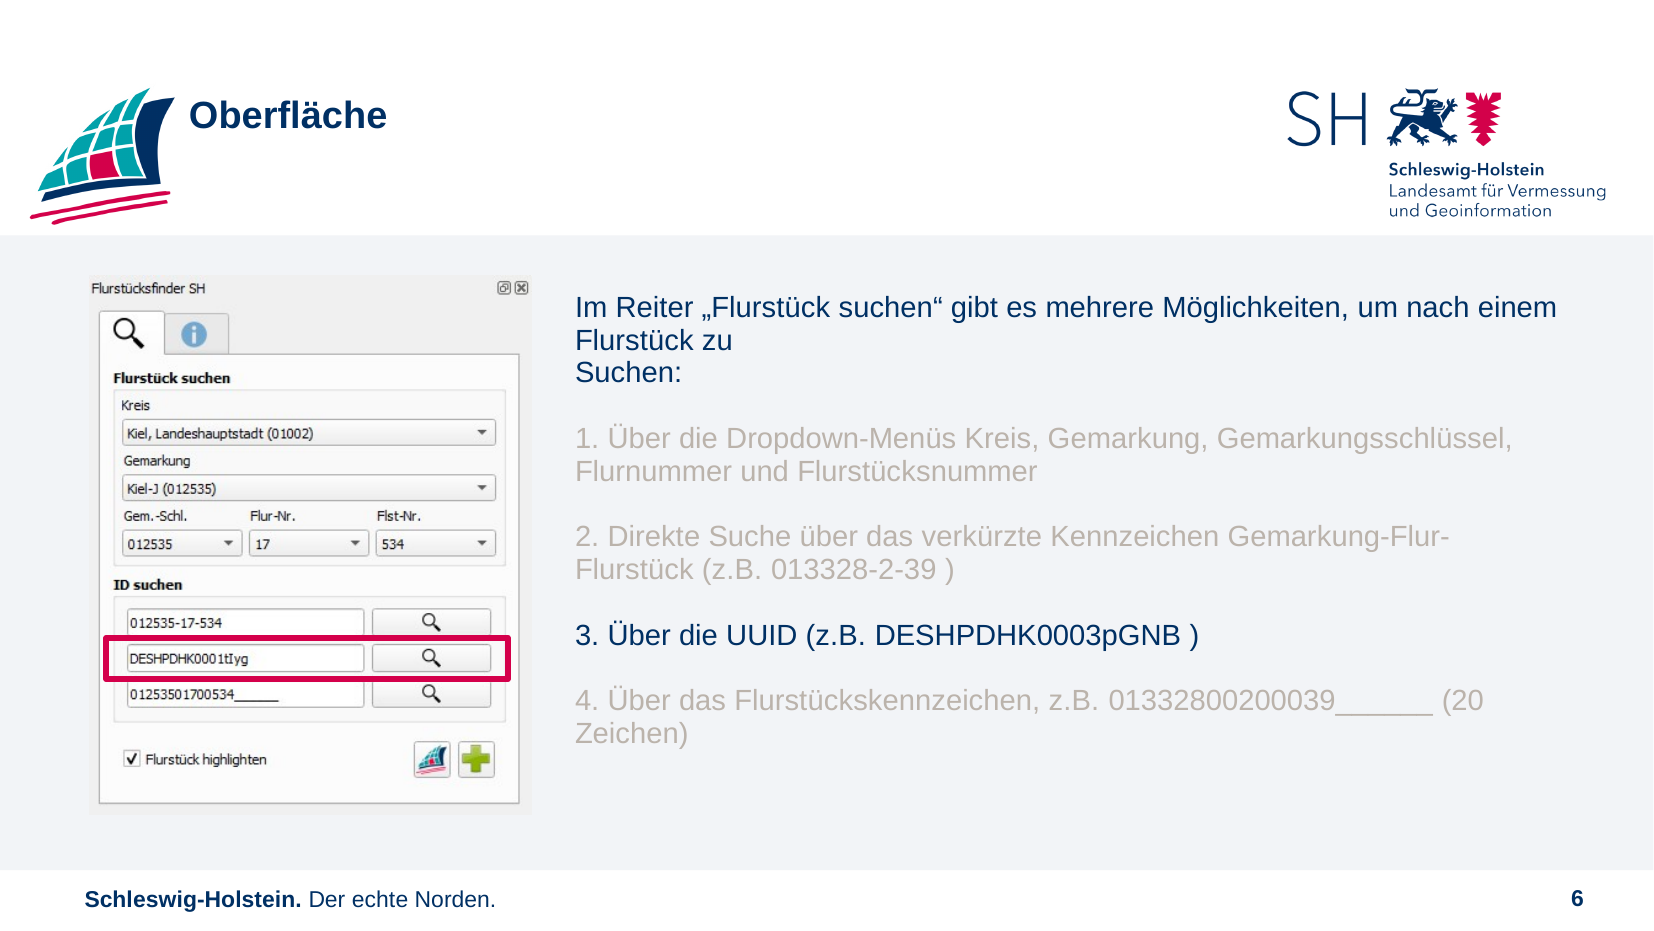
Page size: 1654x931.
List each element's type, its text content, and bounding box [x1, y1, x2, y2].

title Oberfläche [188, 94, 1241, 225]
picture [29, 82, 175, 225]
picture [89, 275, 532, 815]
text_box Im Reiter „Flurstück suchen“ gibt es mehrere Möglichkeiten, um nach einem Flurstück zu Suchen: 1. Über die Dropdown-Menüs Kreis, Gemarkung, Gemarkungsschlüssel, Flurnummer und Flurstücksnummer 2. Direkte Suche über das verkürzte Kennzeichen Gemarkung-Flur-Flurstück (z.B. 013328-2-39 ) 3. Über die UUID (z.B. DESHPDHK0003pGNB ) 4. Über das Flurstückskennzeichen, z.B. 01332800200039______ (20 Zeichen) [560, 283, 1583, 823]
picture [1287, 88, 1607, 220]
